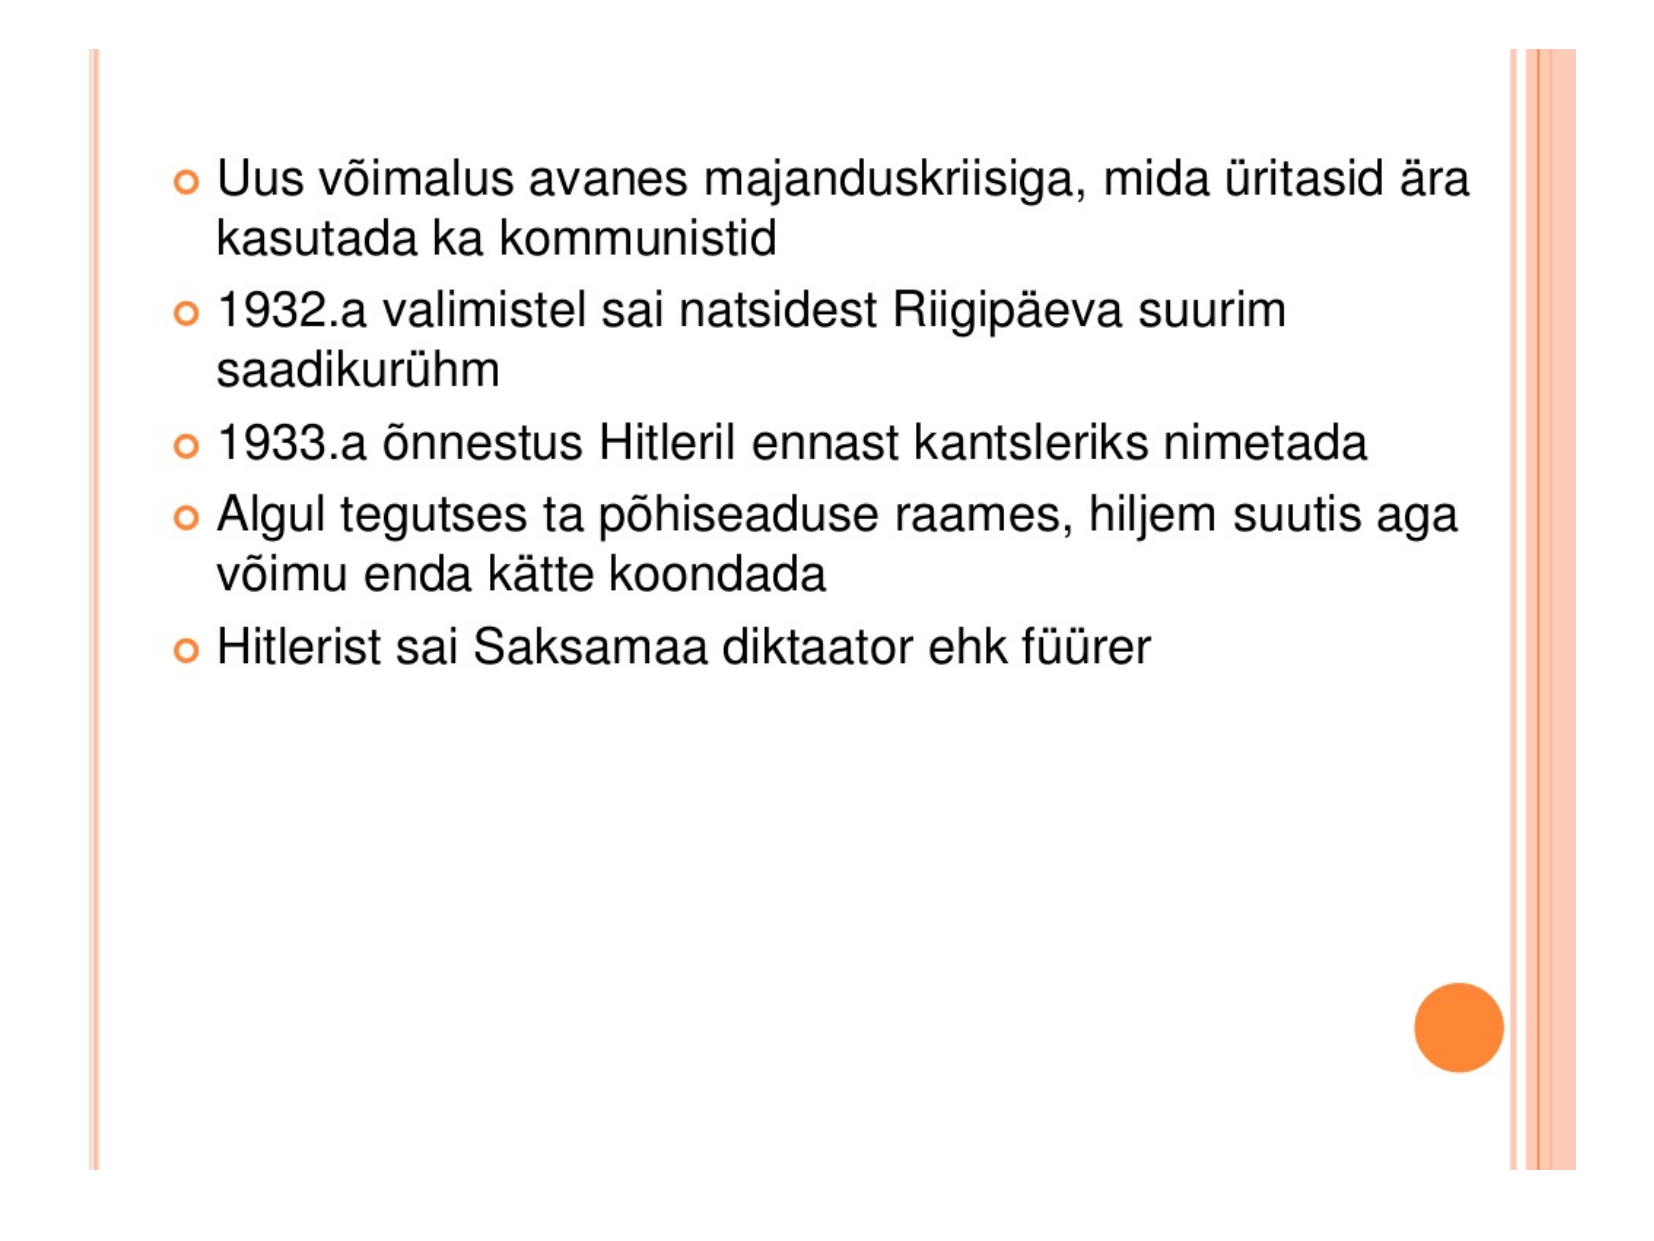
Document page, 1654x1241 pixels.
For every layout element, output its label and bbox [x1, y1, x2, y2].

picture [82, 49, 1576, 1171]
